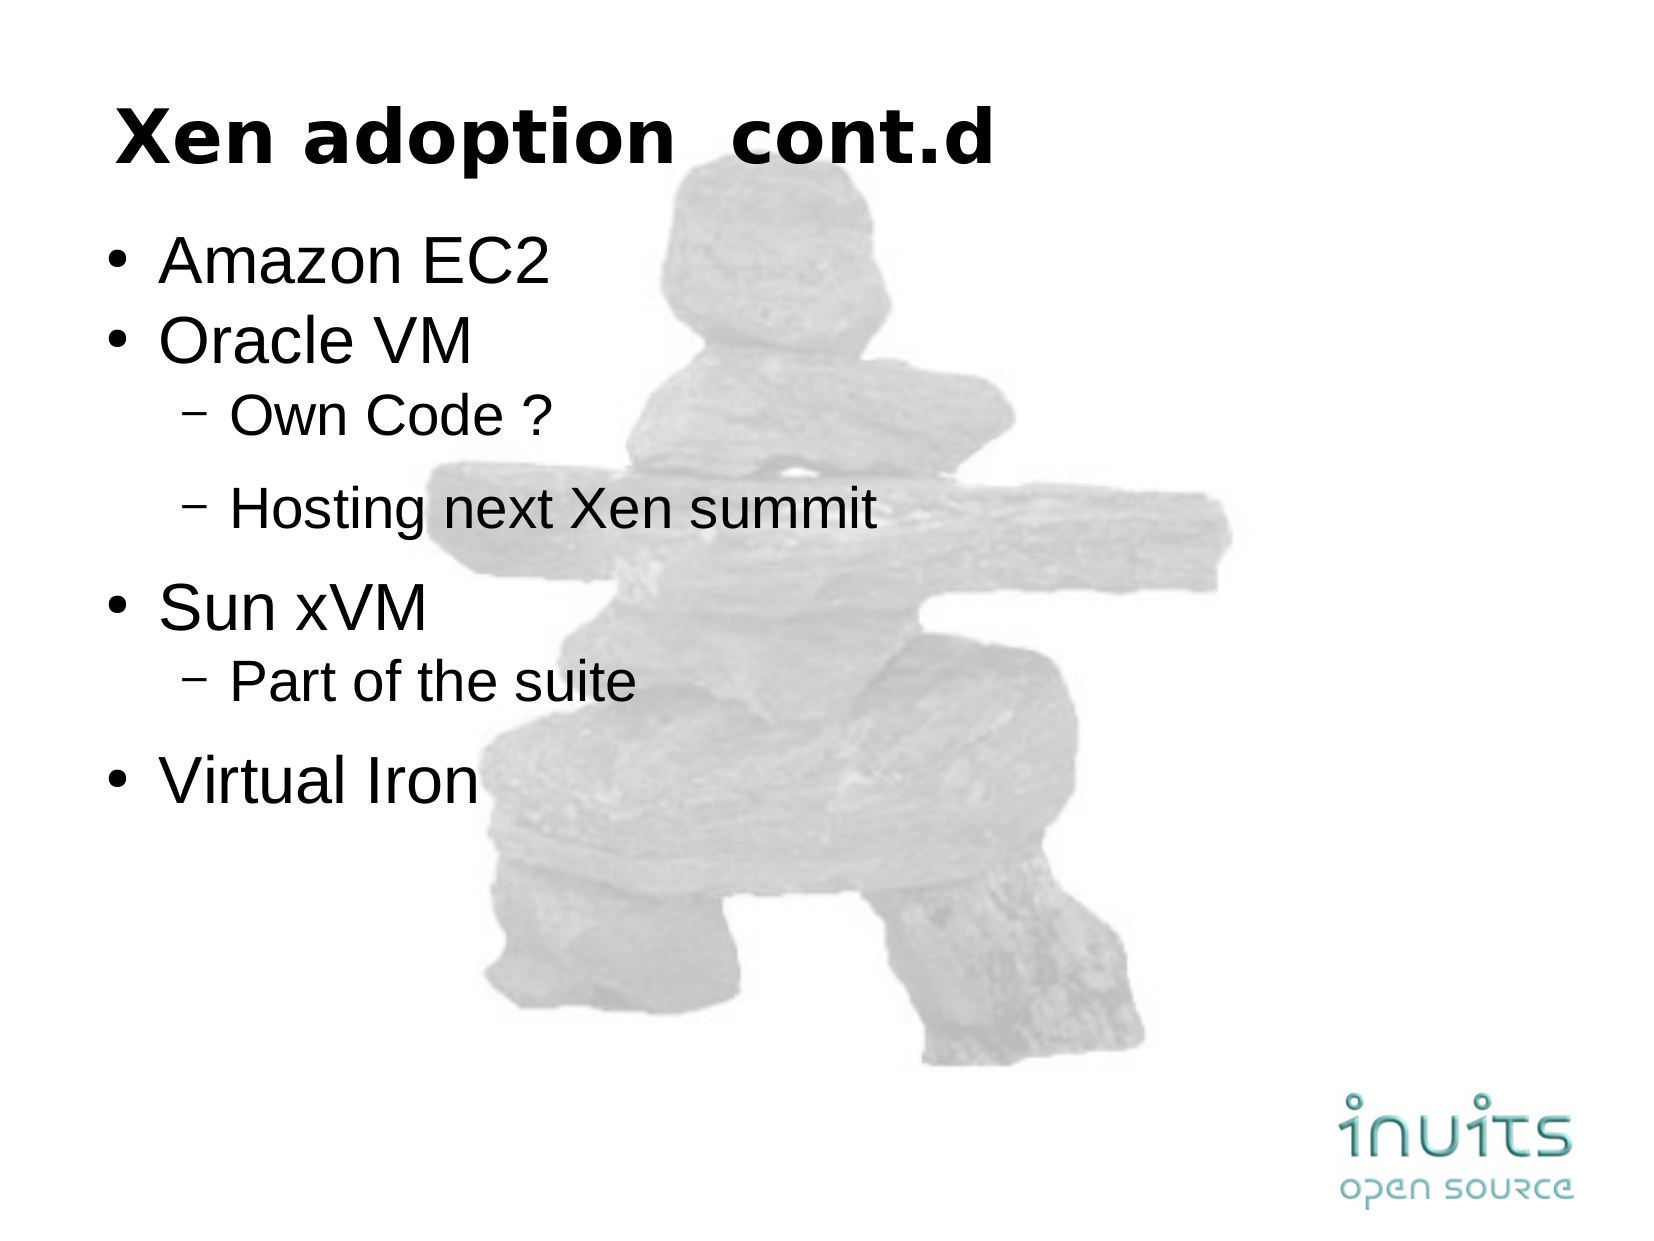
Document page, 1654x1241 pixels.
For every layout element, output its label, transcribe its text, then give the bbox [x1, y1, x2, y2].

title Xen adoption cont.d [100, 86, 1434, 209]
picture [1337, 1147, 1576, 1210]
list Amazon EC2 Oracle VM Own Code ? Hosting next Xen summit Sun xVM Part of the suite Virtual Iron [73, 210, 1614, 1147]
